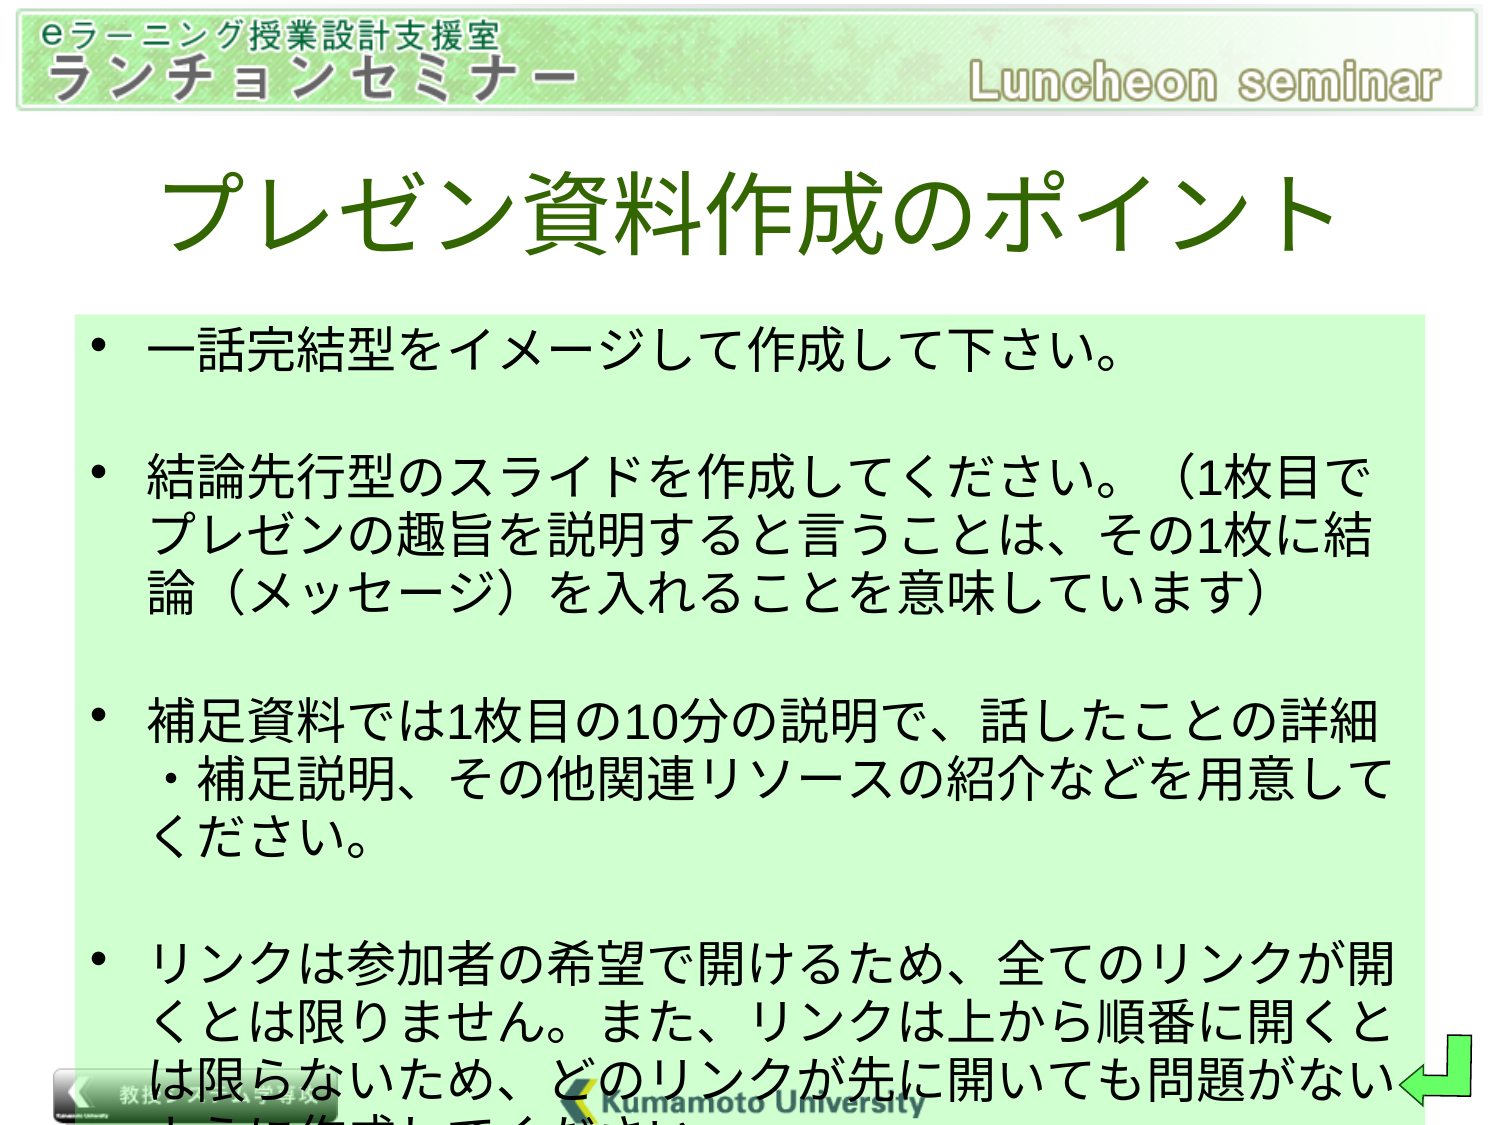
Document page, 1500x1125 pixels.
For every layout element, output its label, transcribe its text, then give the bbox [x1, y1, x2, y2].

picture [53, 1067, 75, 1125]
title プレゼン資料作成のポイント [75, 115, 1426, 303]
list 一話完結型をイメージして作成して下さい。 結論先行型のスライドを作成してください。（1枚目でプレゼンの趣旨を説明すると言うことは、その1枚に結論（メッセージ）を入れることを意味しています） 補足資料では1枚目の10分の説明で、話したことの詳細・補足説明、その他関連リソースの紹介などを用意してください。 リンクは参加者の希望で開けるため、全てのリンクが開くとは限りません。また、リンクは上から順番に開くとは限らないため、どのリンクが先に開いても問題がないように作成してください。 [75, 314, 1426, 1059]
picture [13, 4, 1483, 116]
